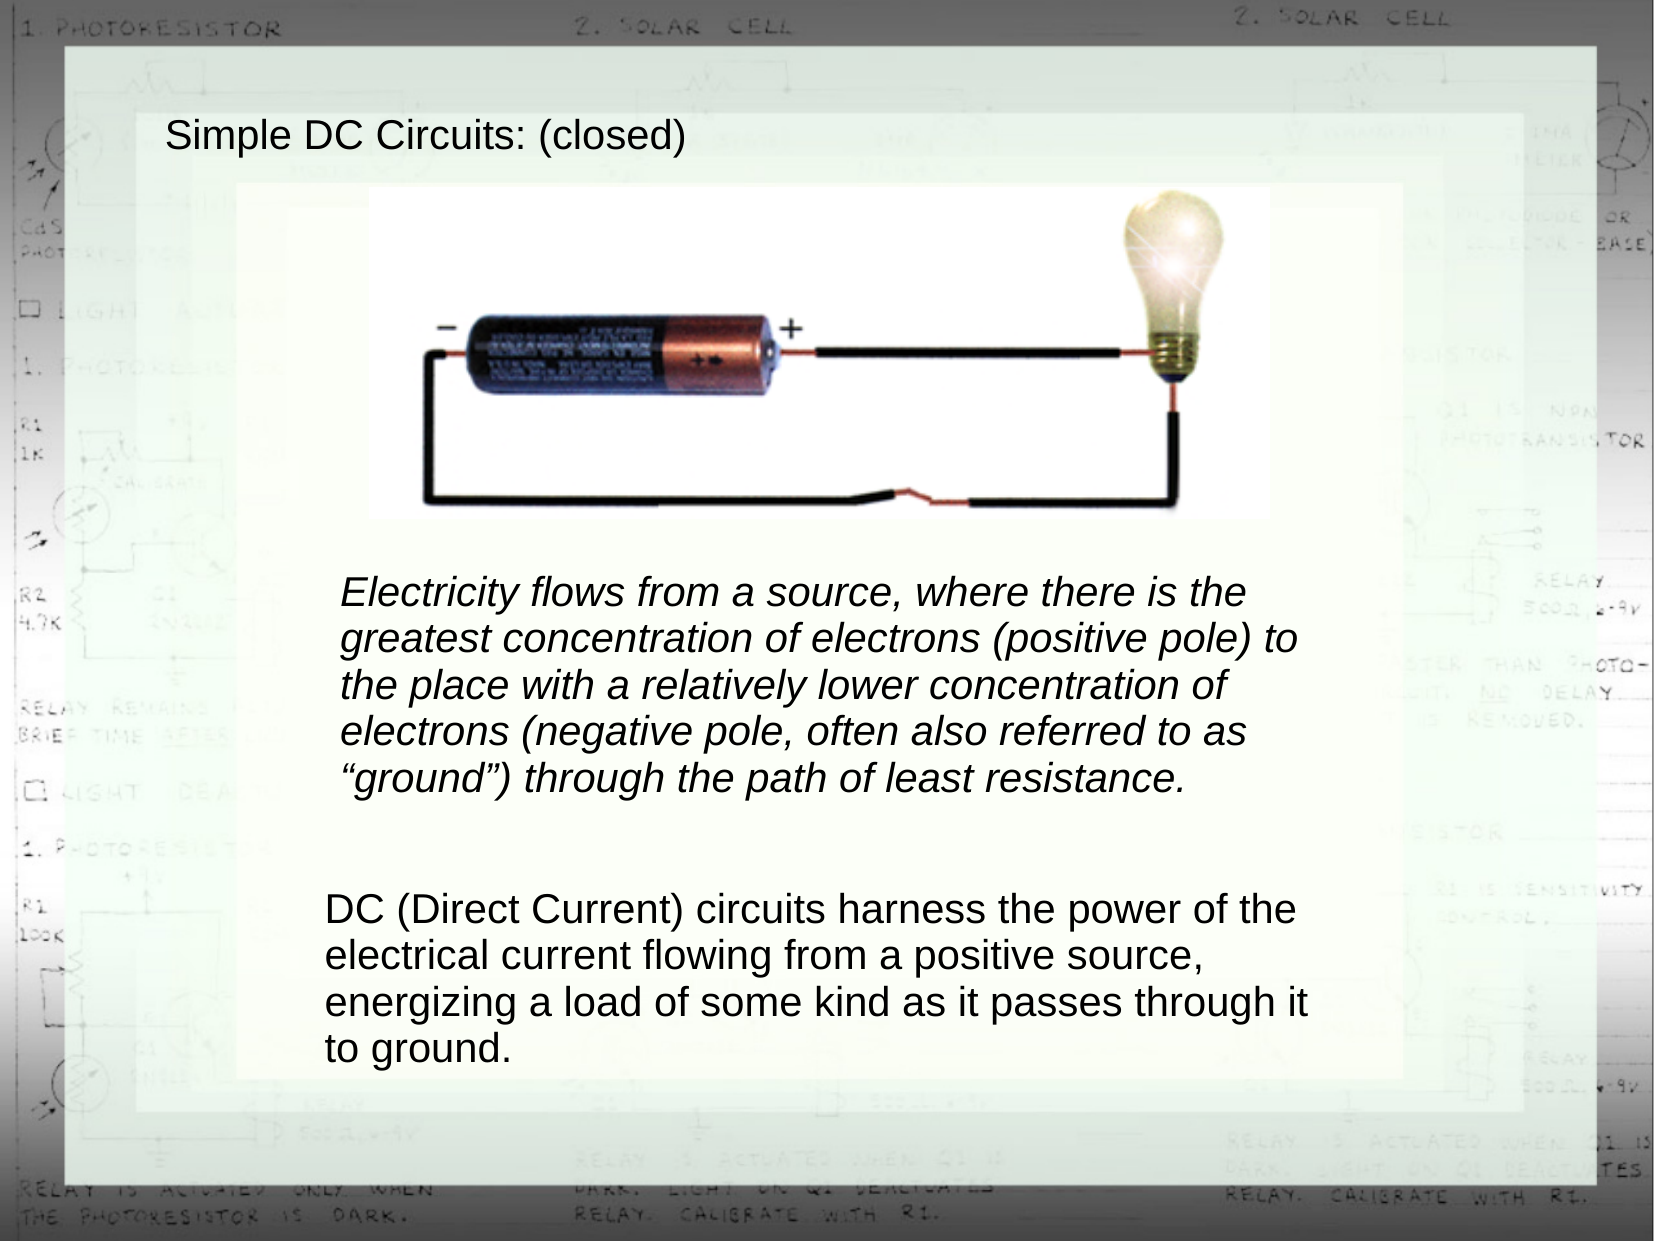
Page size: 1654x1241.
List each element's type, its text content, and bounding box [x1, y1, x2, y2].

text_box Electricity flows from a source, where there is the greatest concentration of electrons (positive pole) to the place with a relatively lower concentration of electrons (negative pole, often also referred to as “ground”) through the path of least resistance. [325, 561, 1370, 811]
text_box DC (Direct Current) circuits harness the power of the electrical current flowing from a positive source, energizing a load of some kind as it passes through it to ground. [309, 878, 1360, 1082]
text_box Simple DC Circuits: (closed) [150, 104, 713, 180]
picture [0, 0, 1654, 1241]
